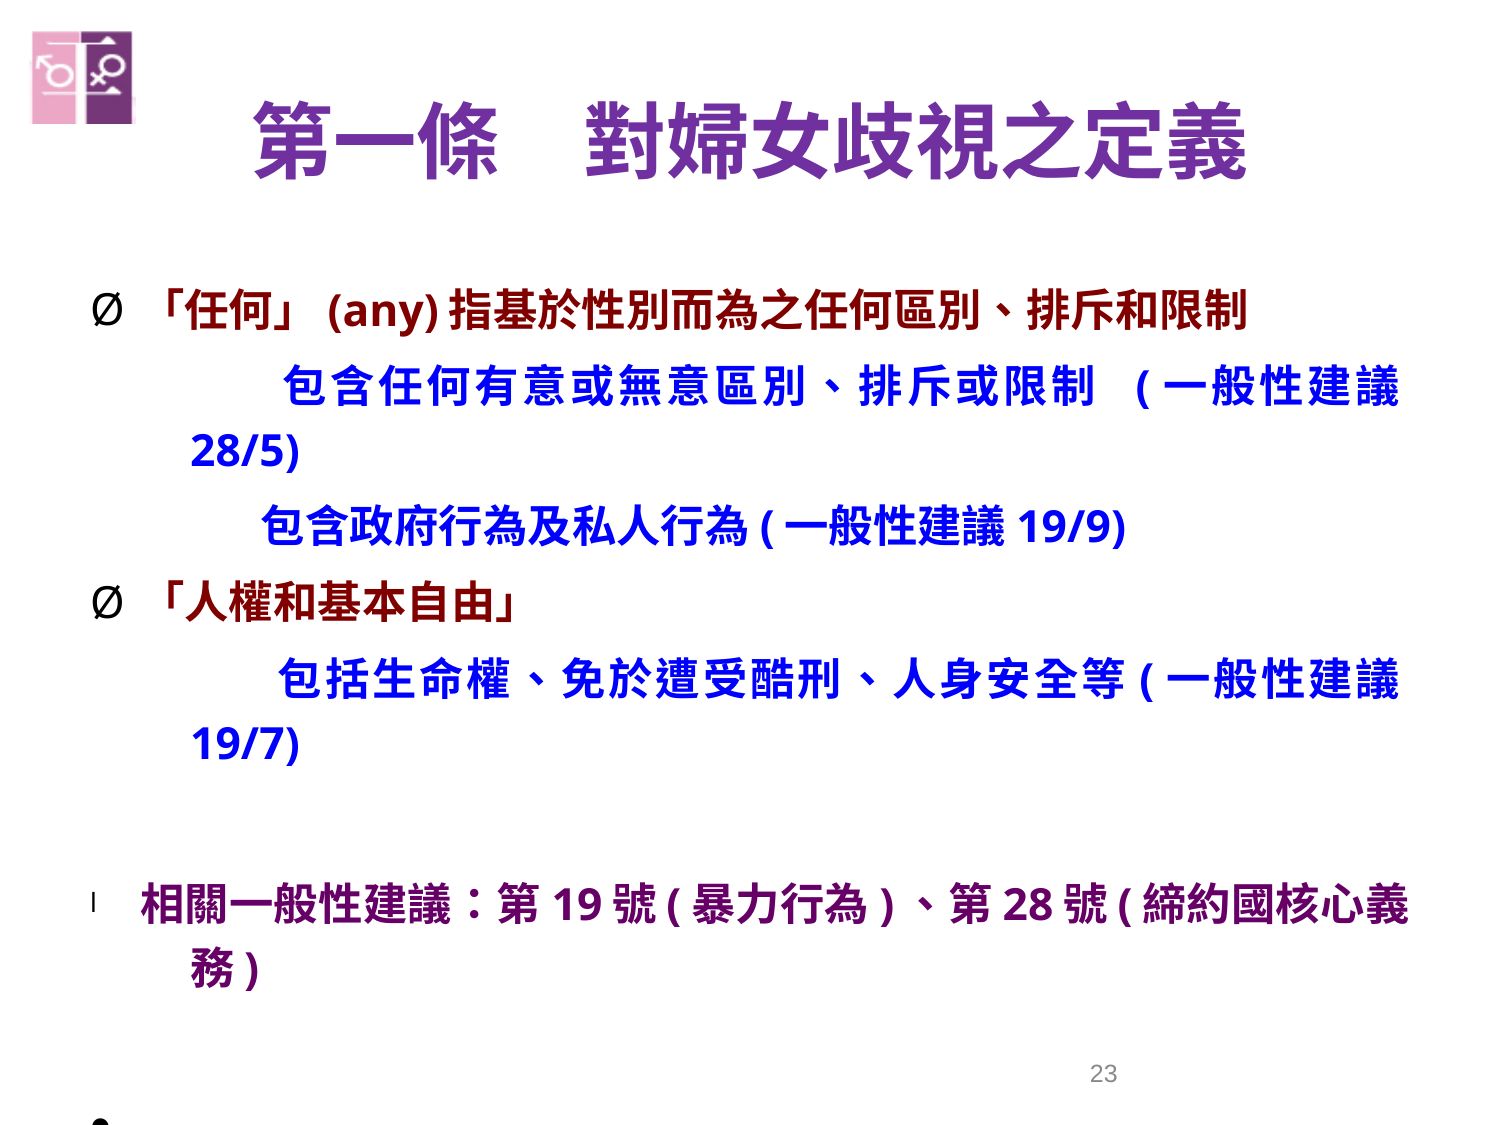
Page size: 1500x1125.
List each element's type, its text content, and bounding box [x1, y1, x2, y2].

list 「任何」(any)指基於性別而為之任何區別、排斥和限制 包含任何有意或無意區別、排斥或限制 (一般性建議28/5) 包含政府行為及私人行為(一般性建議19/9) 「人權和基本自由」 包括生命權、免於遭受酷刑、人身安全等(一般性建議19/7) 相關一般性建議：第19號(暴力行為)、第28號(締約國核心義務) [75, 262, 1426, 1005]
text_box 23 [1074, 1042, 1426, 1103]
title 第一條 對婦女歧視之定義 [75, 45, 1426, 233]
